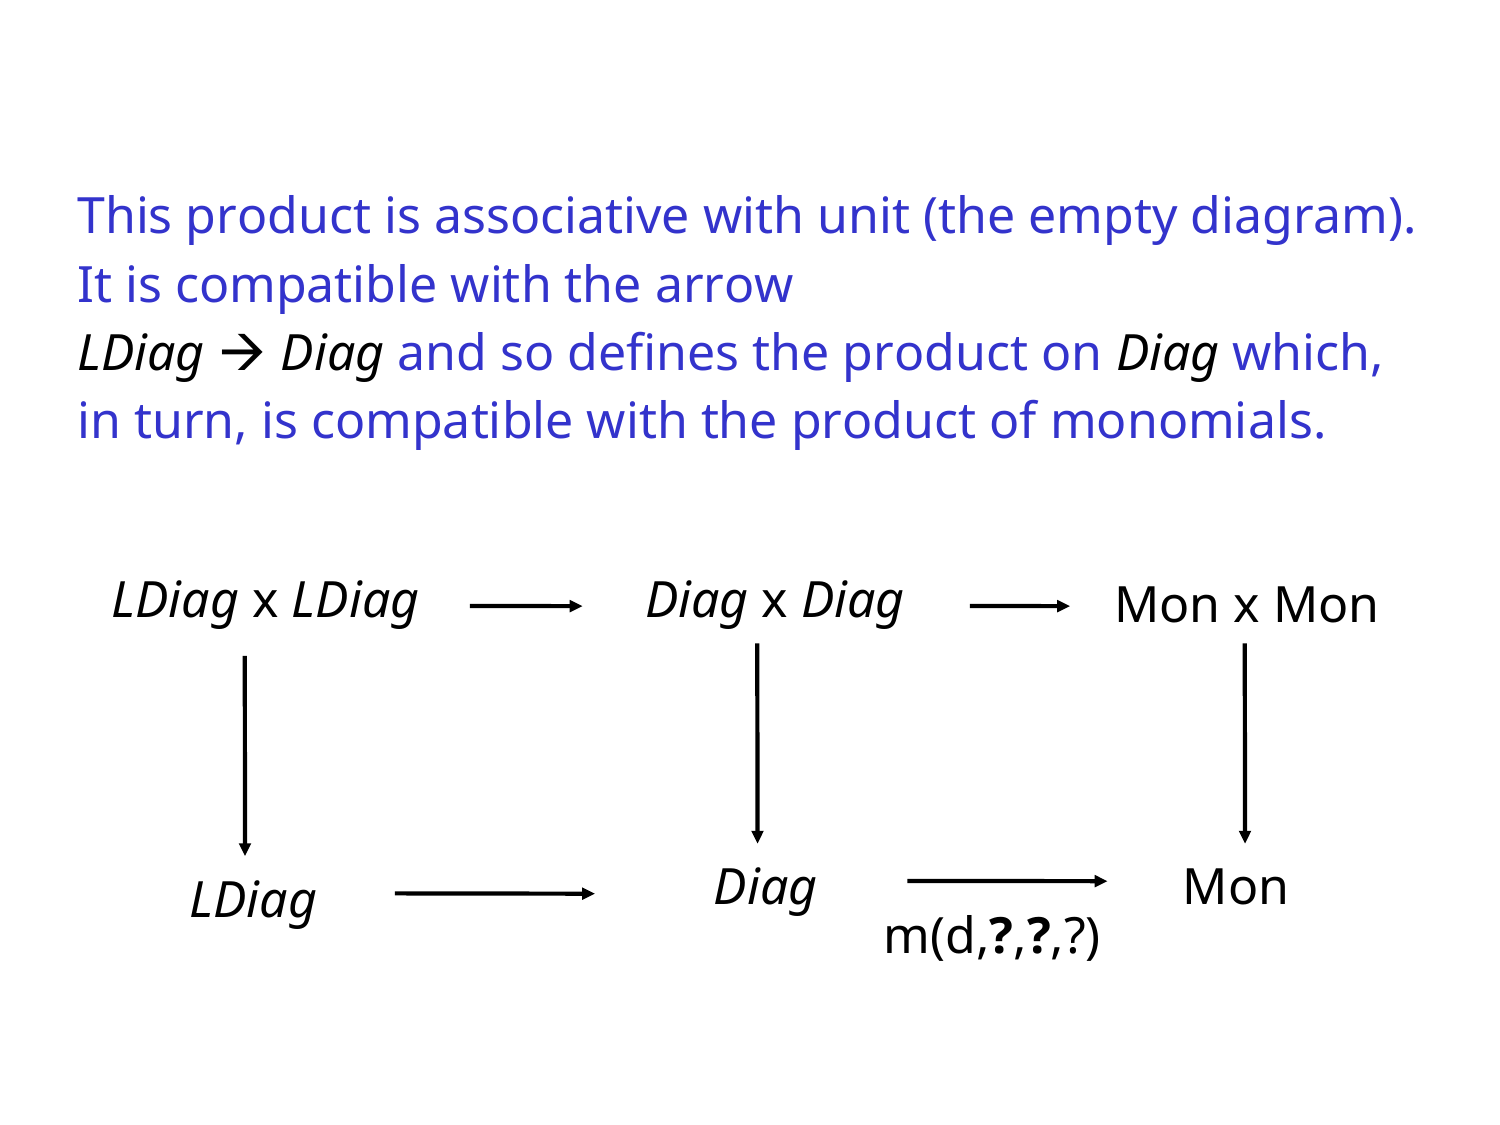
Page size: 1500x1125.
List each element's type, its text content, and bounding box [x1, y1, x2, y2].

text_box Diag x Diag [630, 555, 920, 640]
text_box m(d,?,?,?) [869, 892, 1168, 968]
text_box Mon [1167, 843, 1305, 928]
text_box LDiag [174, 855, 333, 940]
text_box Diag [698, 843, 833, 928]
text_box This product is associative with unit (the empty diagram). It is compatible with the arrow LDiag  Diag and so defines the product on Diag which, in turn, is compatible with the product of monomials. [62, 172, 1438, 462]
text_box LDiag x LDiag [96, 555, 435, 640]
text_box Mon x Mon [1099, 561, 1395, 645]
